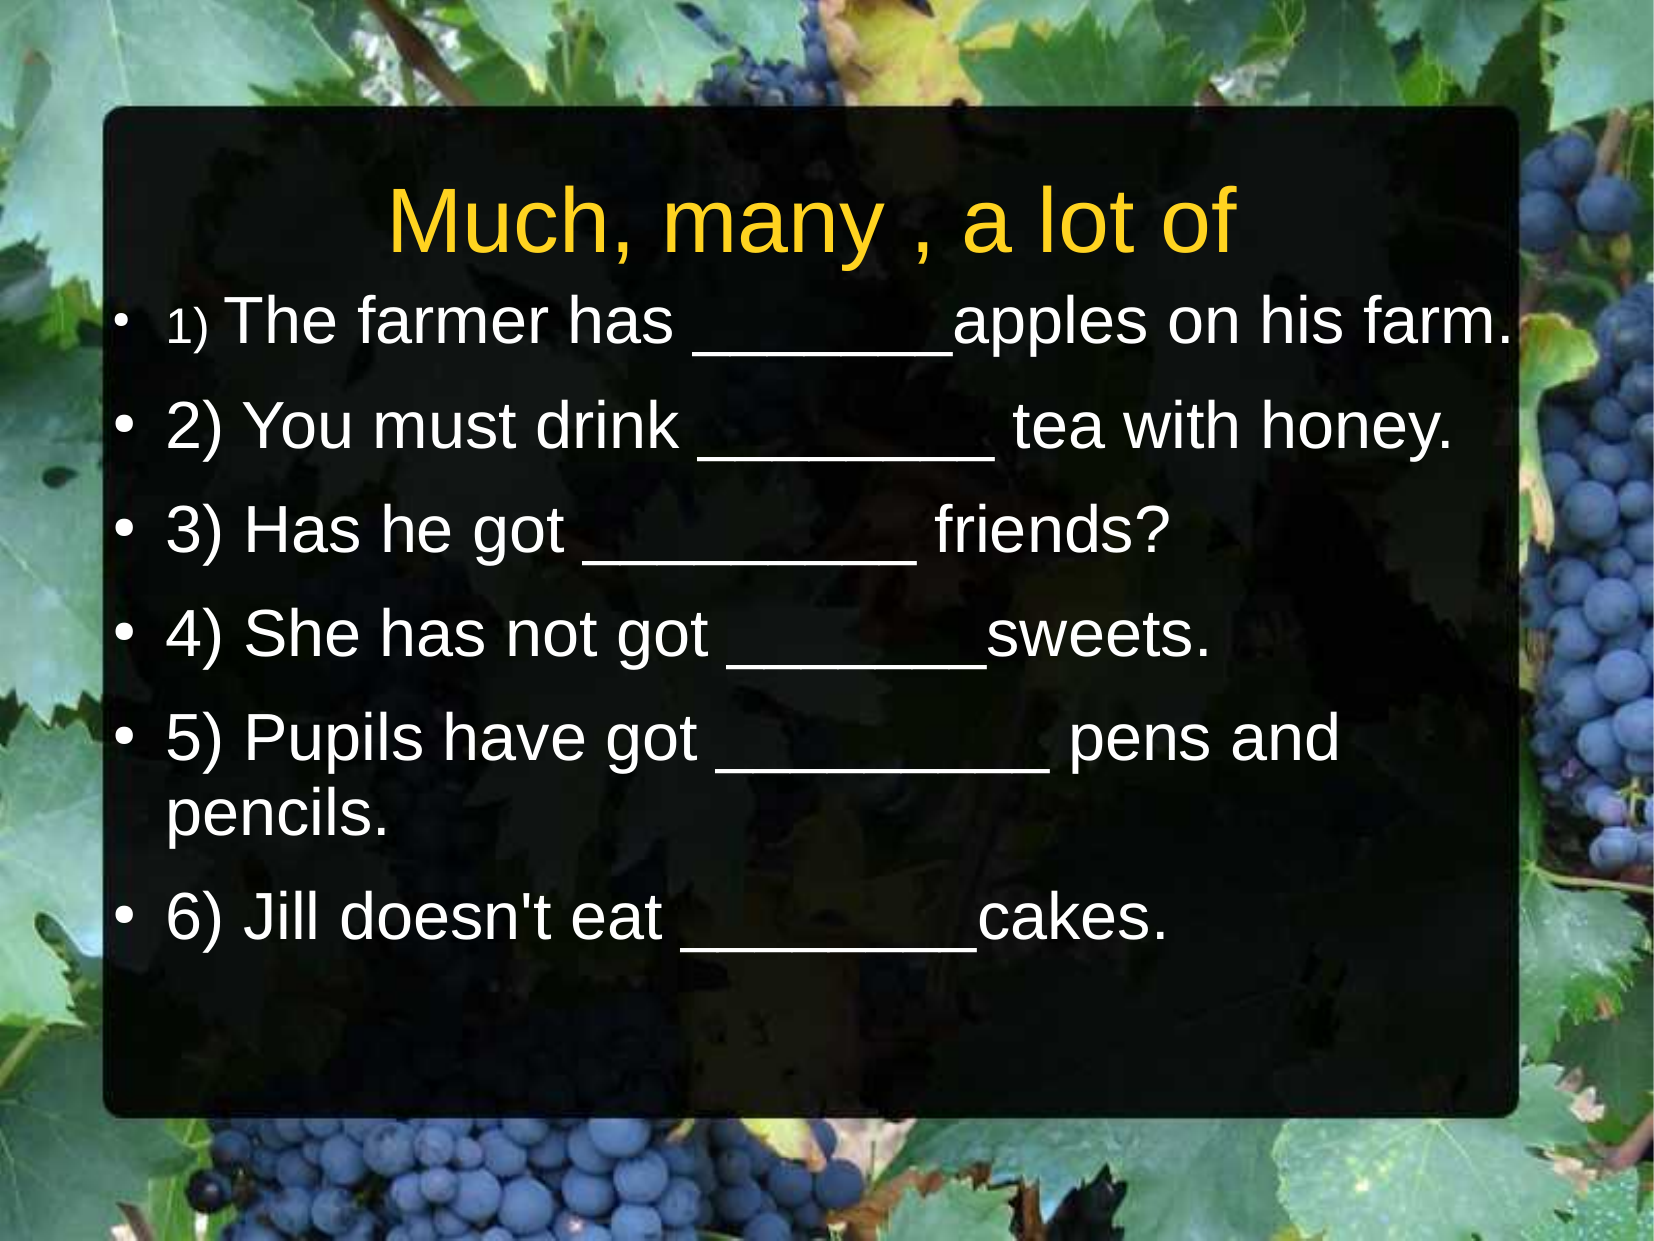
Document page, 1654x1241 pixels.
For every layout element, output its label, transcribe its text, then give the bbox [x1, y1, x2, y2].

list 1) The farmer has _______apples on his farm. 2) You must drink ________ tea with honey. 3) Has he got _________ friends? 4) She has not got _______sweets. 5) Pupils have got _________ pens and pencils. 6) Jill doesn't eat ________cakes. [94, 283, 1560, 1241]
picture [0, 0, 1654, 1241]
title Much, many , a lot of [118, 117, 1506, 283]
